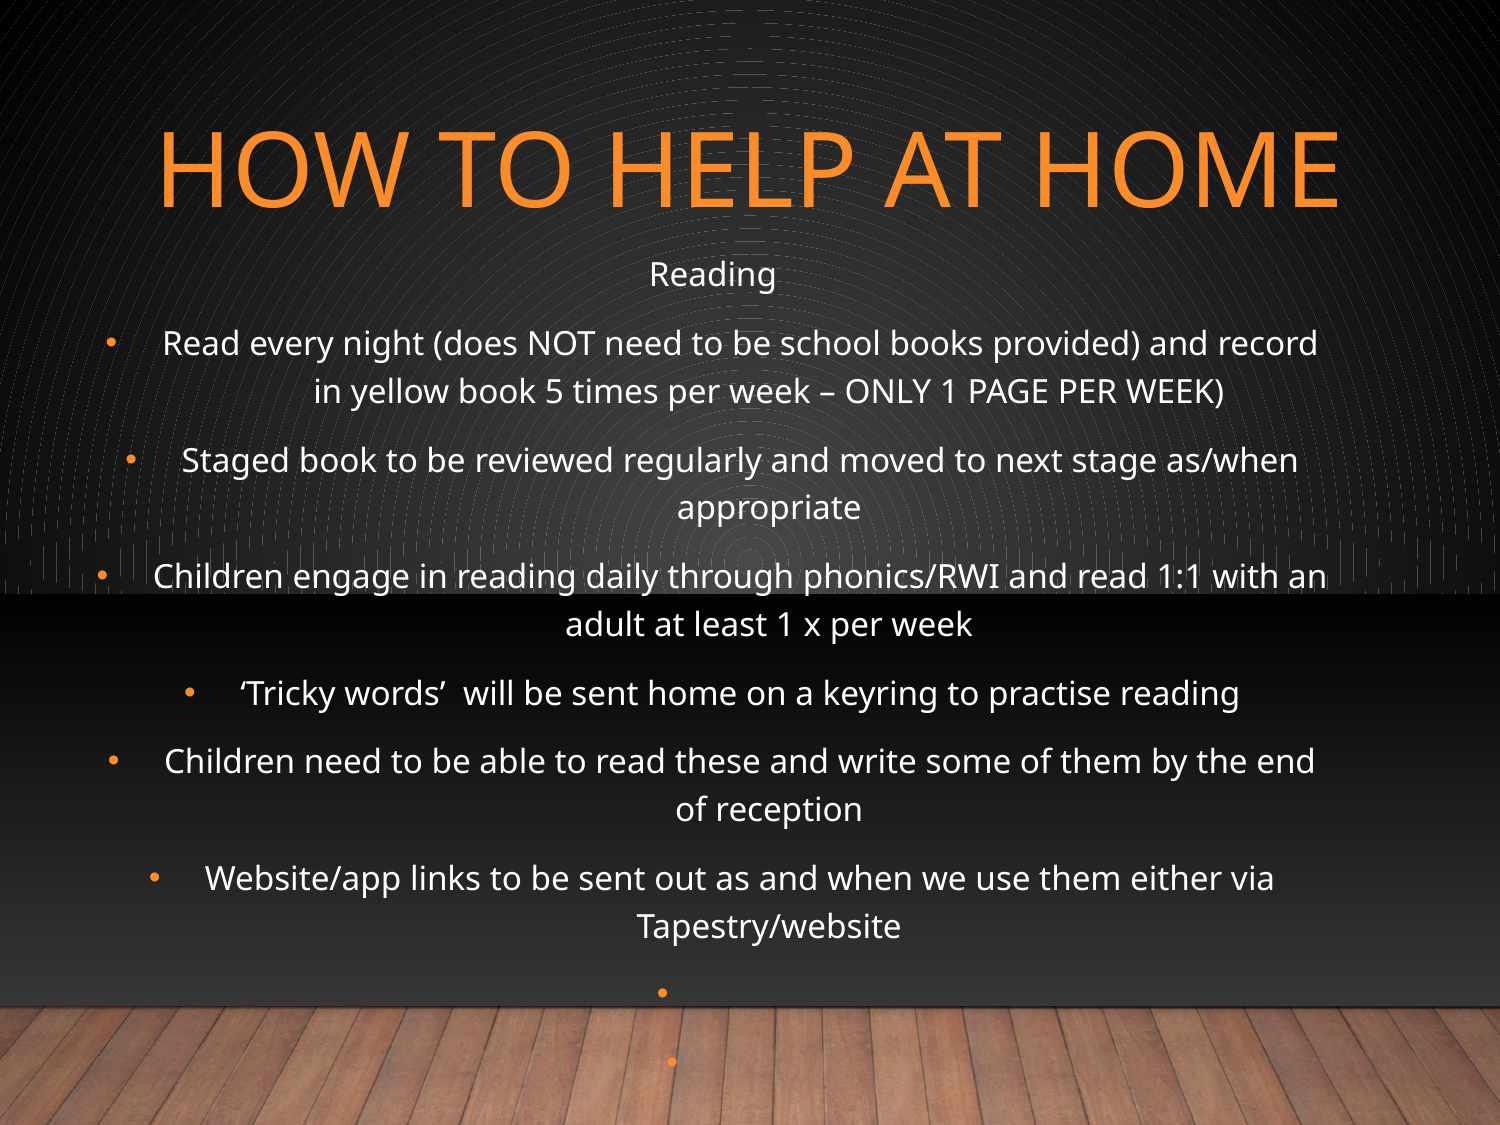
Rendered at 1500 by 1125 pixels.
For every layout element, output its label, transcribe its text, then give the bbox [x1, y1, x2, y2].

title How to help at home [112, 108, 1388, 231]
subtitle Reading Read every night (does NOT need to be school books provided) and record in yellow book 5 times per week – ONLY 1 PAGE PER WEEK) Staged book to be reviewed regularly and moved to next stage as/when appropriate Children engage in reading daily through phonics/RWI and read 1:1 with an adult at least 1 x per week ‘Tricky words’ will be sent home on a keyring to practise reading Children need to be able to read these and write some of them by the end of reception Website/app links to be sent out as and when we use them either via Tapestry/website [81, 230, 1345, 1105]
